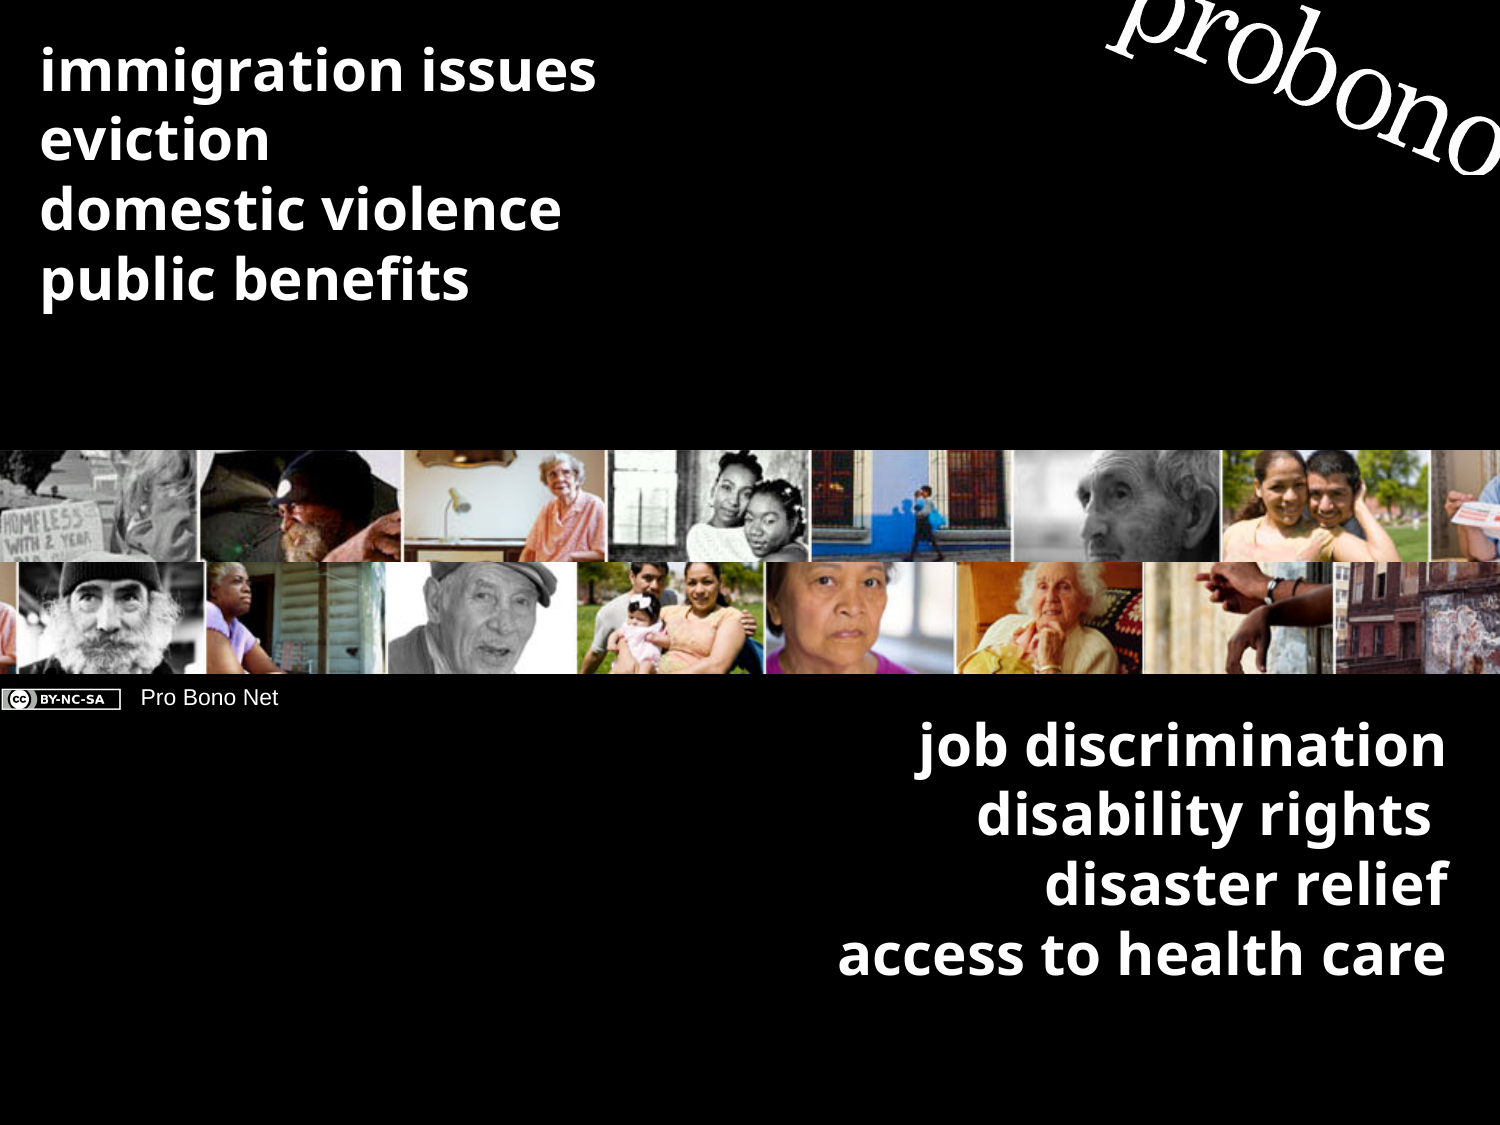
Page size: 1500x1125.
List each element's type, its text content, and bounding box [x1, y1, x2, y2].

text_box immigration issues eviction domestic violence public benefits [24, 24, 1288, 427]
picture [0, 687, 122, 711]
picture [0, 450, 1500, 674]
text_box job discrimination disability rights disaster relief access to health care [287, 699, 1463, 1102]
text_box Pro Bono Net [125, 675, 294, 718]
